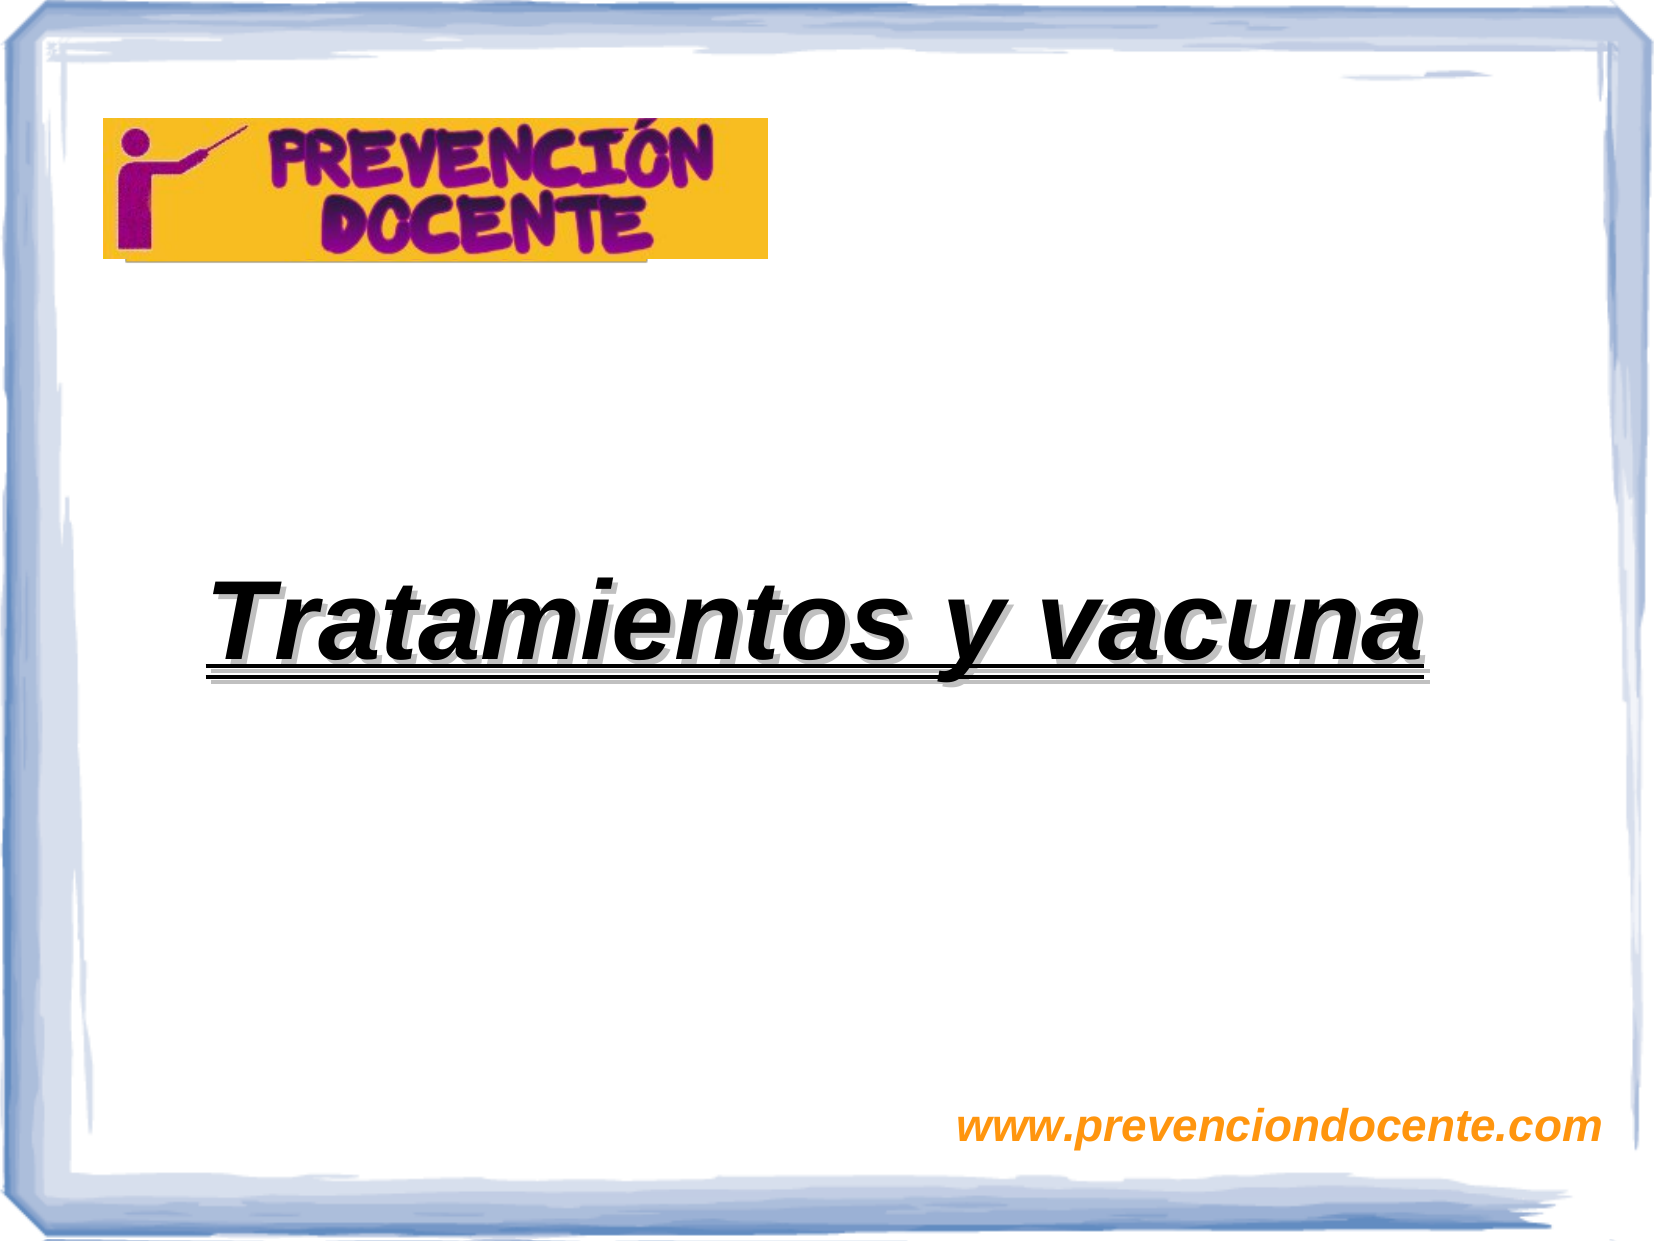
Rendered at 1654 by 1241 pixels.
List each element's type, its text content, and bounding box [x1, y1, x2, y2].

text_box www.prevenciondocente.com [885, 1099, 1604, 1152]
subtitle Tratamientos y vacuna [88, 324, 1542, 916]
picture [0, 0, 1654, 1241]
